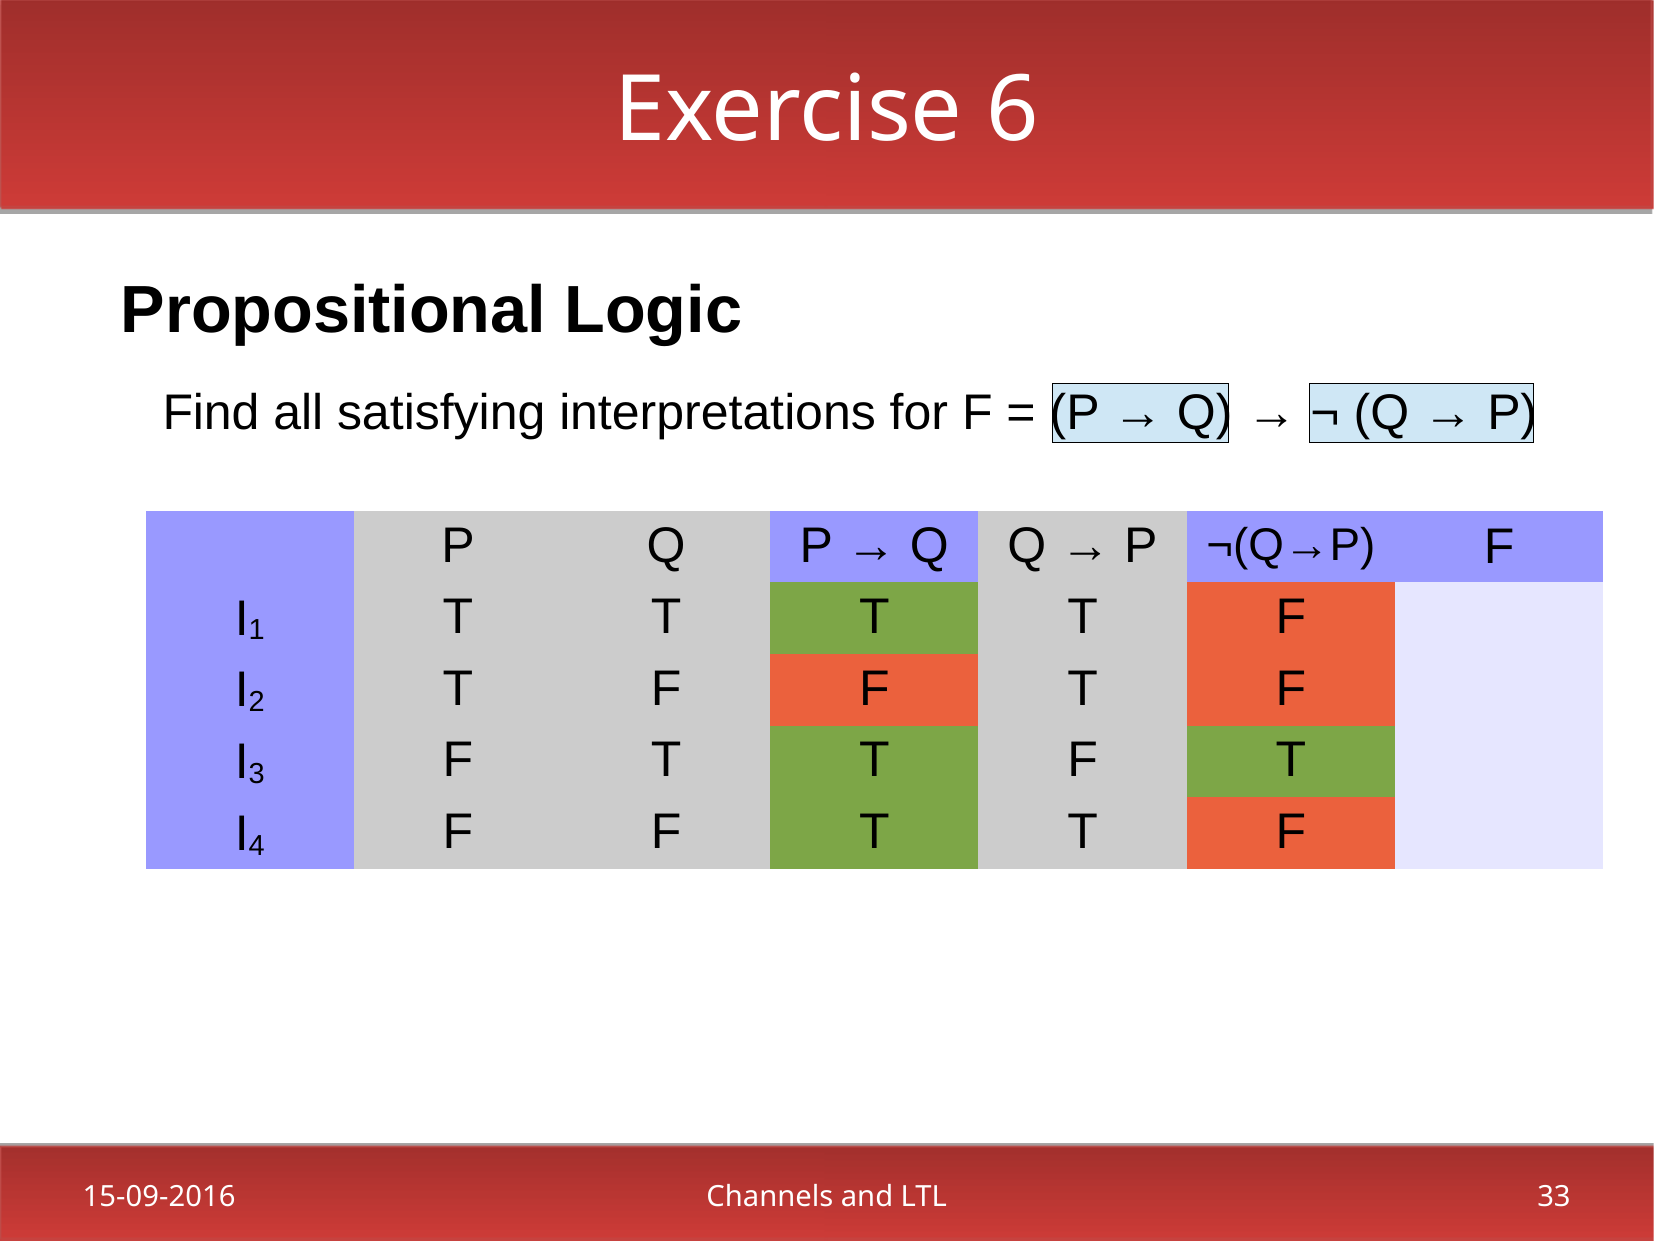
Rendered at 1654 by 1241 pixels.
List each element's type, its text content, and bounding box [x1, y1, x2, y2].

table_header F [1395, 511, 1603, 582]
table_cell [1395, 582, 1603, 654]
table_header Q [562, 511, 770, 582]
table_cell T [978, 797, 1187, 869]
text_box Propositional Logic [105, 264, 759, 354]
title Exercise 6 [59, 31, 1595, 178]
table_cell T [1187, 726, 1395, 797]
table_cell T [978, 654, 1187, 726]
picture [0, 1143, 1654, 1241]
table_cell [1395, 797, 1603, 869]
table_cell I3 [146, 726, 354, 797]
table_cell T [562, 726, 770, 797]
table_cell F [1187, 582, 1395, 654]
table_cell I2 [146, 654, 354, 726]
table_cell T [770, 726, 978, 797]
table_cell F [562, 797, 770, 869]
table_header Q → P [978, 511, 1187, 582]
picture [0, 0, 1654, 214]
table_cell T [978, 582, 1187, 654]
table_header ¬(Q→P) [1187, 511, 1395, 582]
table_cell [1395, 654, 1603, 726]
table_cell T [562, 582, 770, 654]
table_cell I4 [146, 797, 354, 869]
table_cell F [354, 797, 562, 869]
table_cell F [1187, 654, 1395, 726]
table_header P → Q [770, 511, 978, 582]
table_cell T [354, 582, 562, 654]
table_cell F [978, 726, 1187, 797]
text_box Find all satisfying interpretations for F = (P → Q) → ¬ (Q → P) [147, 377, 1554, 448]
table_cell I1 [146, 582, 354, 654]
table_header [146, 511, 354, 582]
table_cell T [354, 654, 562, 726]
table_cell T [770, 582, 978, 654]
table_header P [354, 511, 562, 582]
table_cell F [770, 654, 978, 726]
table_cell F [354, 726, 562, 797]
table_cell F [562, 654, 770, 726]
table_cell F [1187, 797, 1395, 869]
table_cell T [770, 797, 978, 869]
table_cell [1395, 726, 1603, 797]
